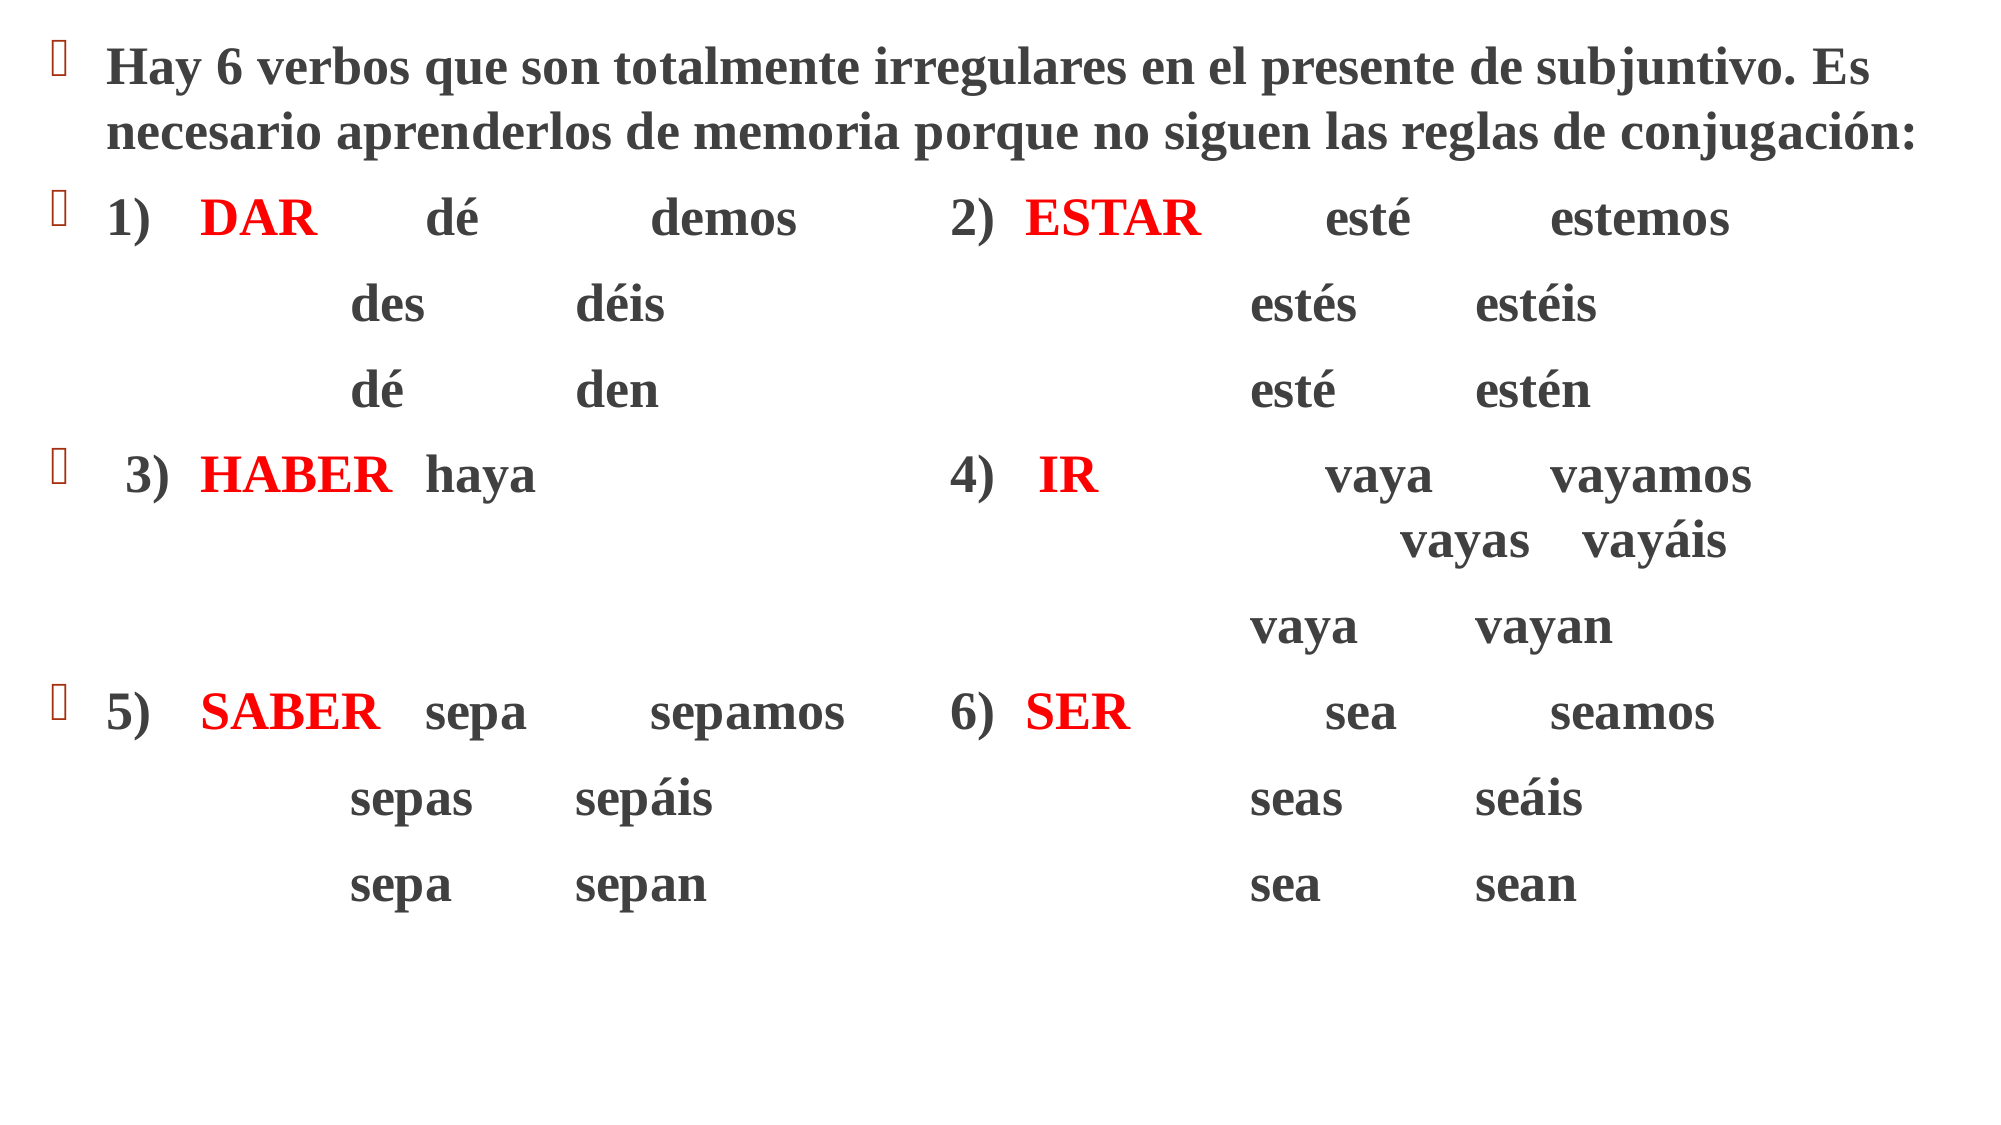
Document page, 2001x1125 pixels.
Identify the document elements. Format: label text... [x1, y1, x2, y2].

list Hay 6 verbos que son totalmente irregulares en el presente de subjuntivo. Es necesario aprenderlos de memoria porque no siguen las reglas de conjugación: 1) DAR dé demos 2) ESTAR esté estemos des déis estés estéis dé den esté estén 3) HABER haya 4) IR vaya vayamos vayas vayáis vaya vayan 5) SABER sepa sepamos 6) SER sea seamos sepas sepáis seas seáis sepa sepan sea sean [35, 23, 1955, 1095]
